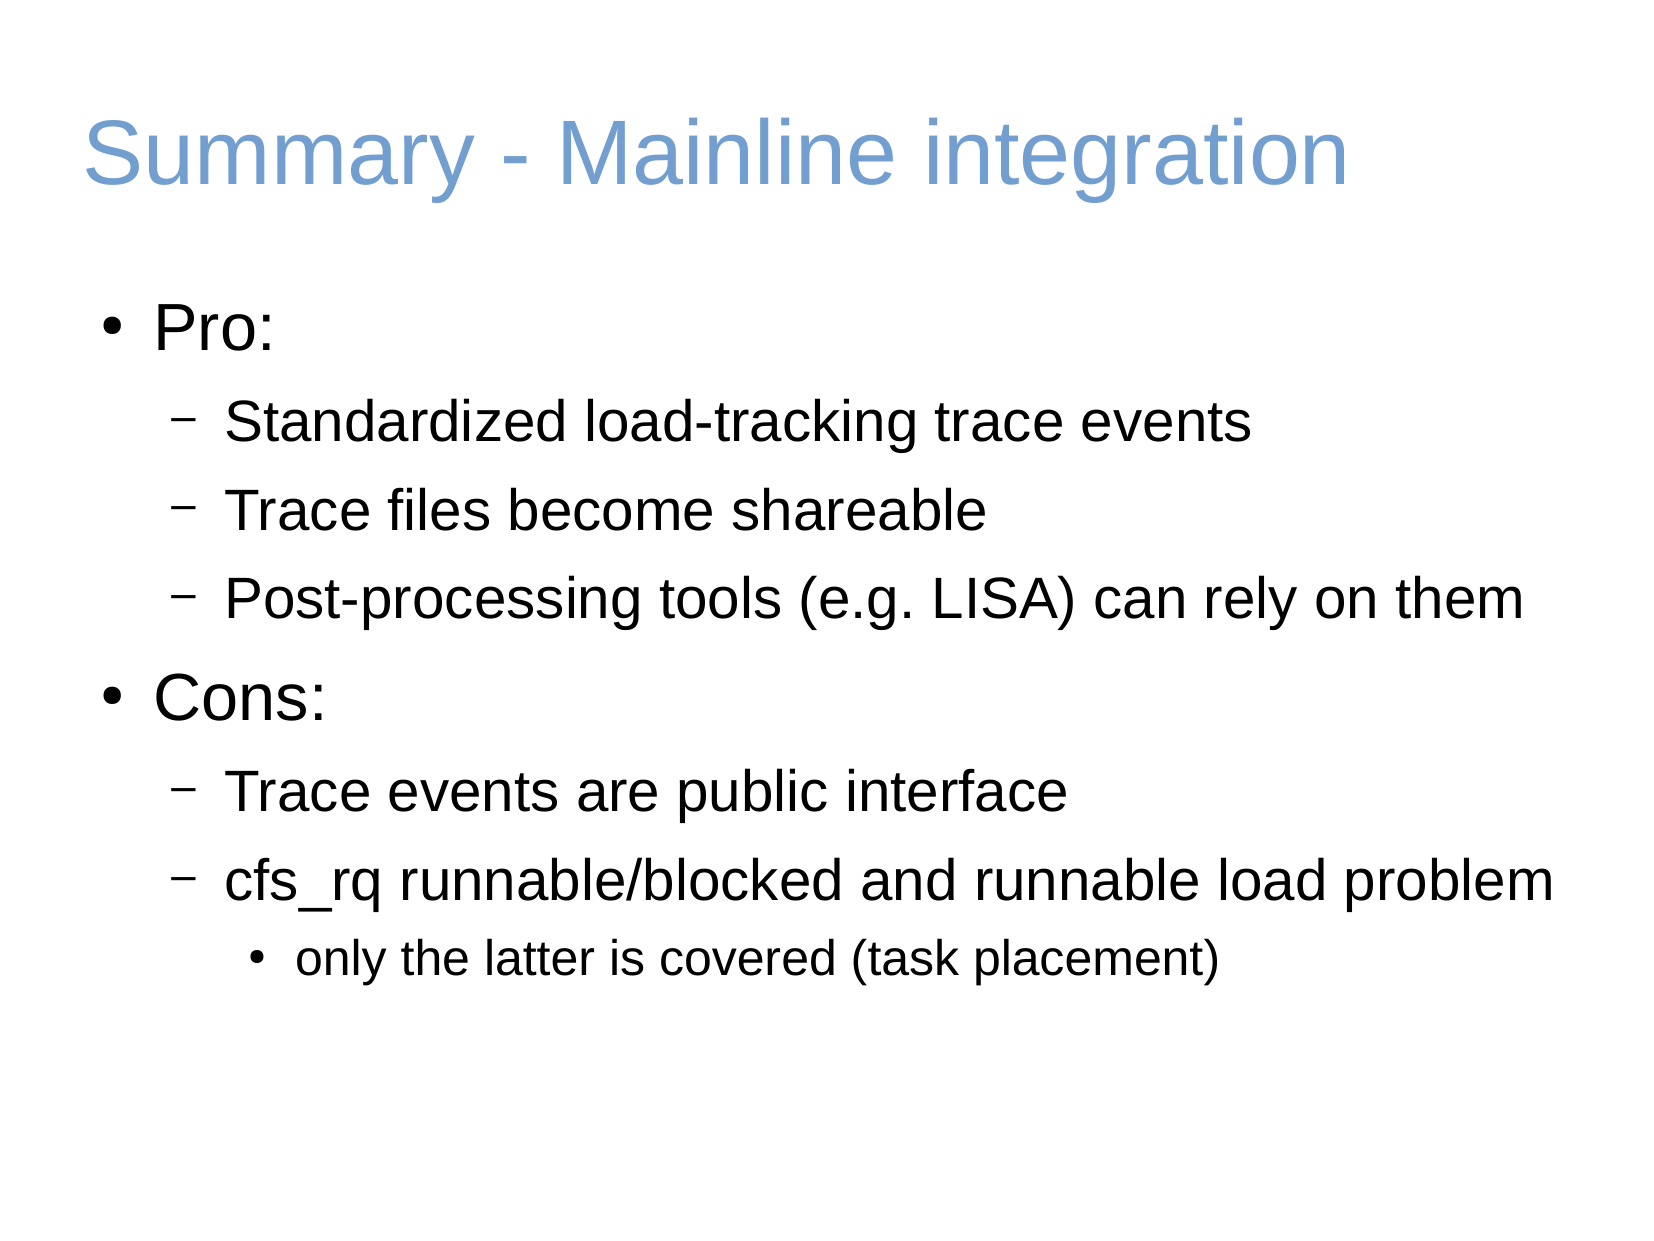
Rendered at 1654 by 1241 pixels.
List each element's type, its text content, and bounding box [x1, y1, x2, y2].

title Summary - Mainline integration [82, 49, 1571, 257]
list Pro: Standardized load-tracking trace events Trace files become shareable Post-processing tools (e.g. LISA) can rely on them Cons: Trace events are public interface cfs_rq runnable/blocked and runnable load problem only the latter is covered (task placement) [82, 290, 1571, 1010]
